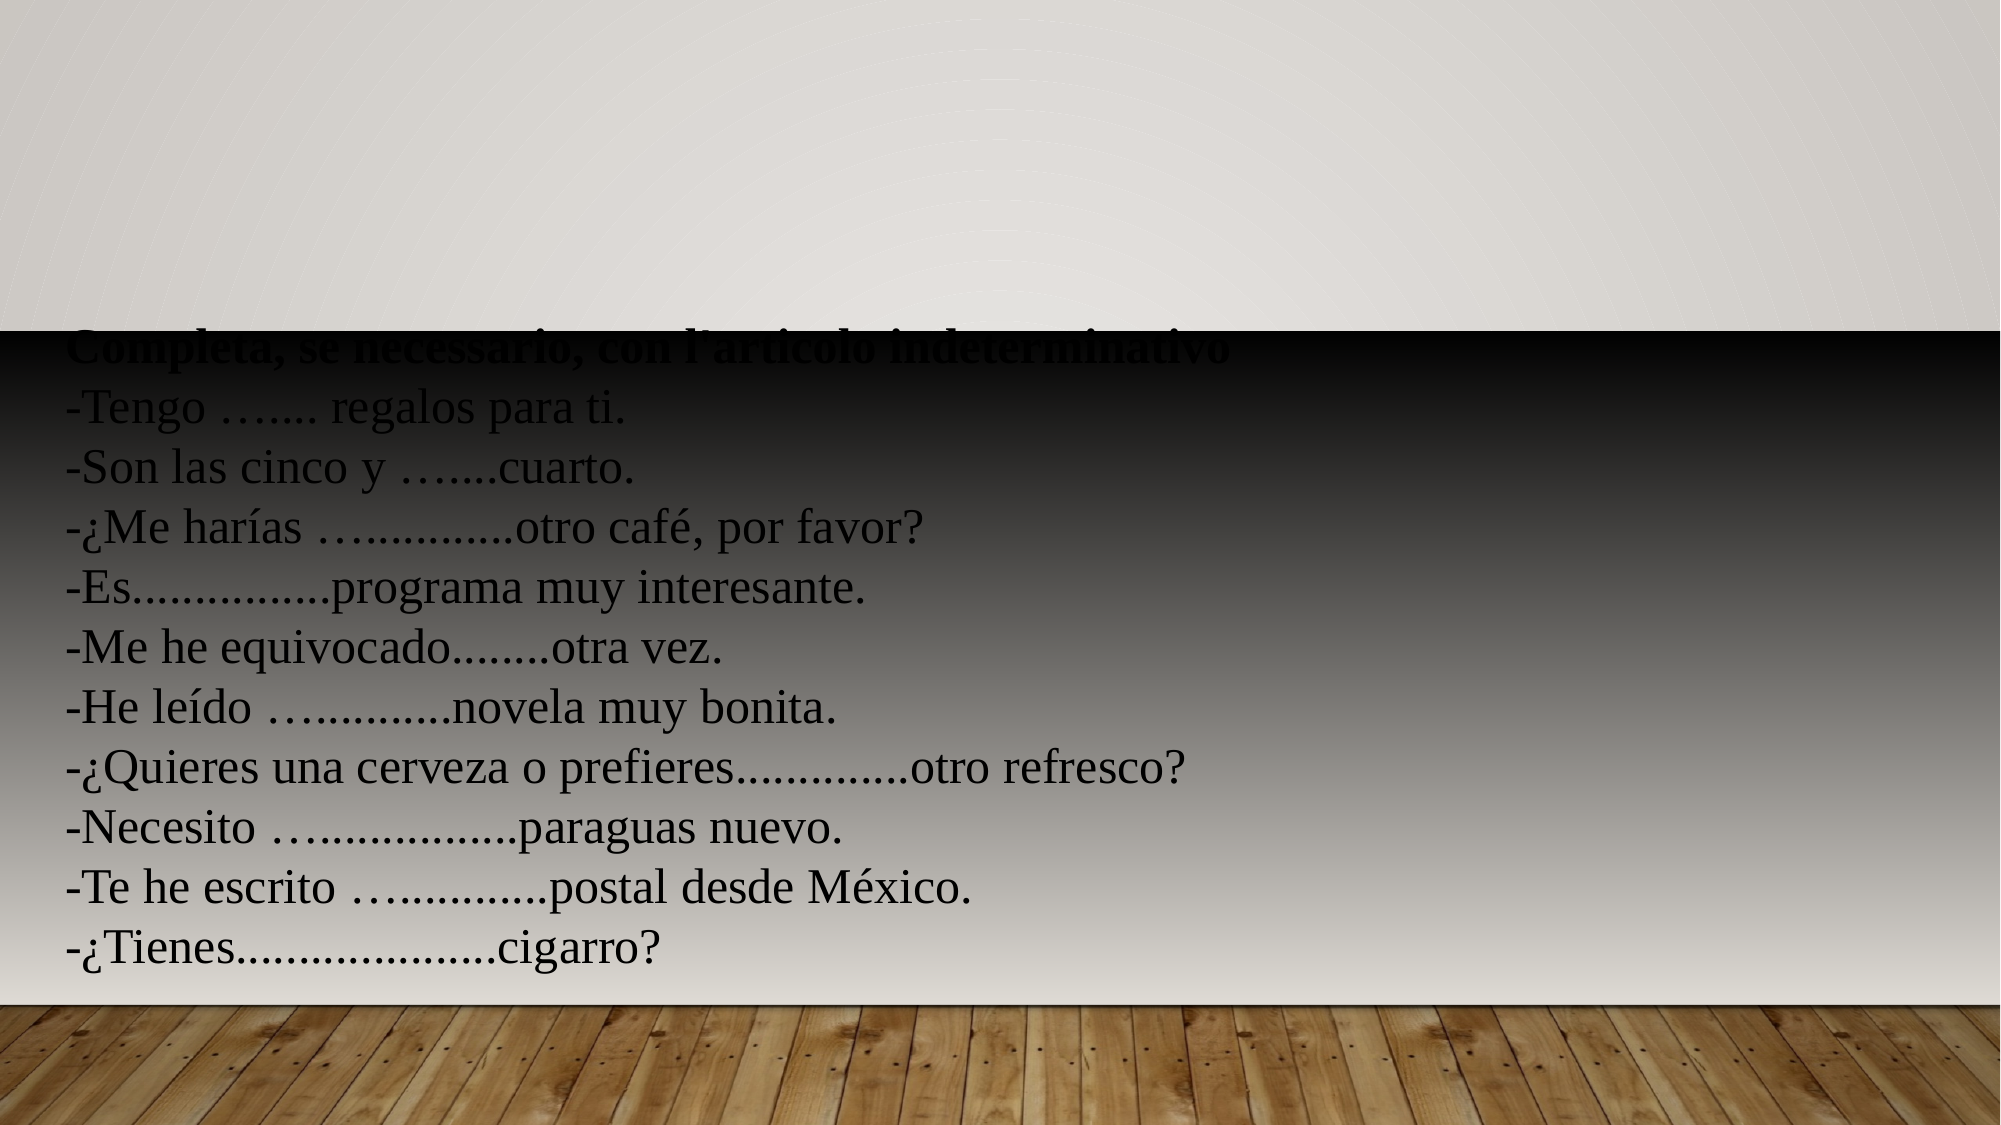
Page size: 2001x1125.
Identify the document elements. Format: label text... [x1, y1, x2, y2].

text_box Completa, se necessario, con l'articolo indeterminativo -Tengo ….... regalos para ti. -Son las cinco y …....cuarto. -¿Me harías …............otro café, por favor? -Es................programa muy interesante. -Me he equivocado........otra vez. -He leído …...........novela muy bonita. -¿Quieres una cerveza o prefieres..............otro refresco? -Necesito …................paraguas nuevo. -Te he escrito …............postal desde México. -¿Tienes.....................cigarro? [50, 305, 1931, 988]
